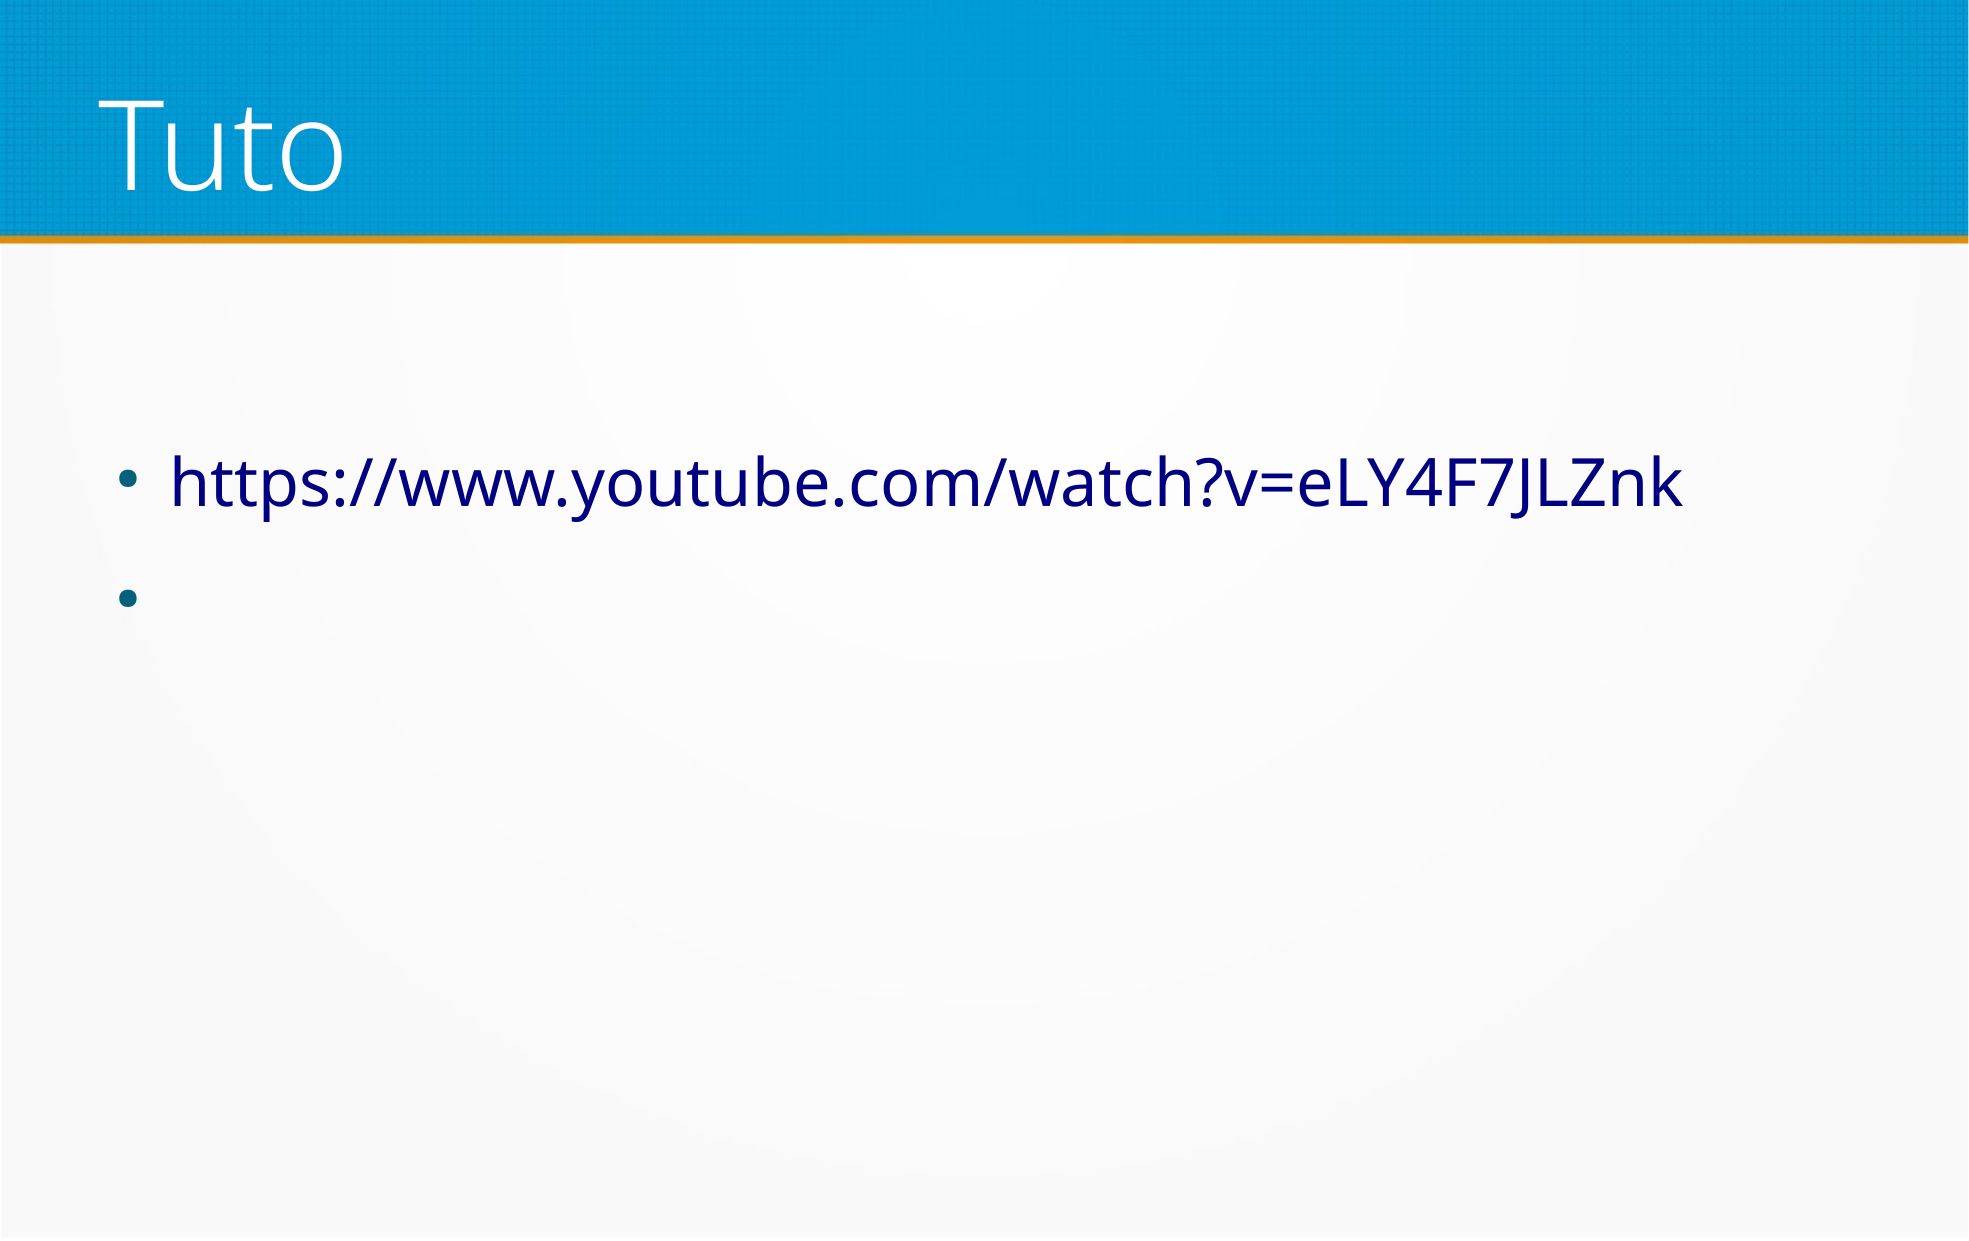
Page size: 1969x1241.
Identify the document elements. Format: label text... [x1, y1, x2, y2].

title Tuto [98, 19, 1870, 227]
picture [0, 233, 1969, 1241]
list https://www.youtube.com/watch?v=eLY4F7JLZnk [98, 315, 1861, 1081]
